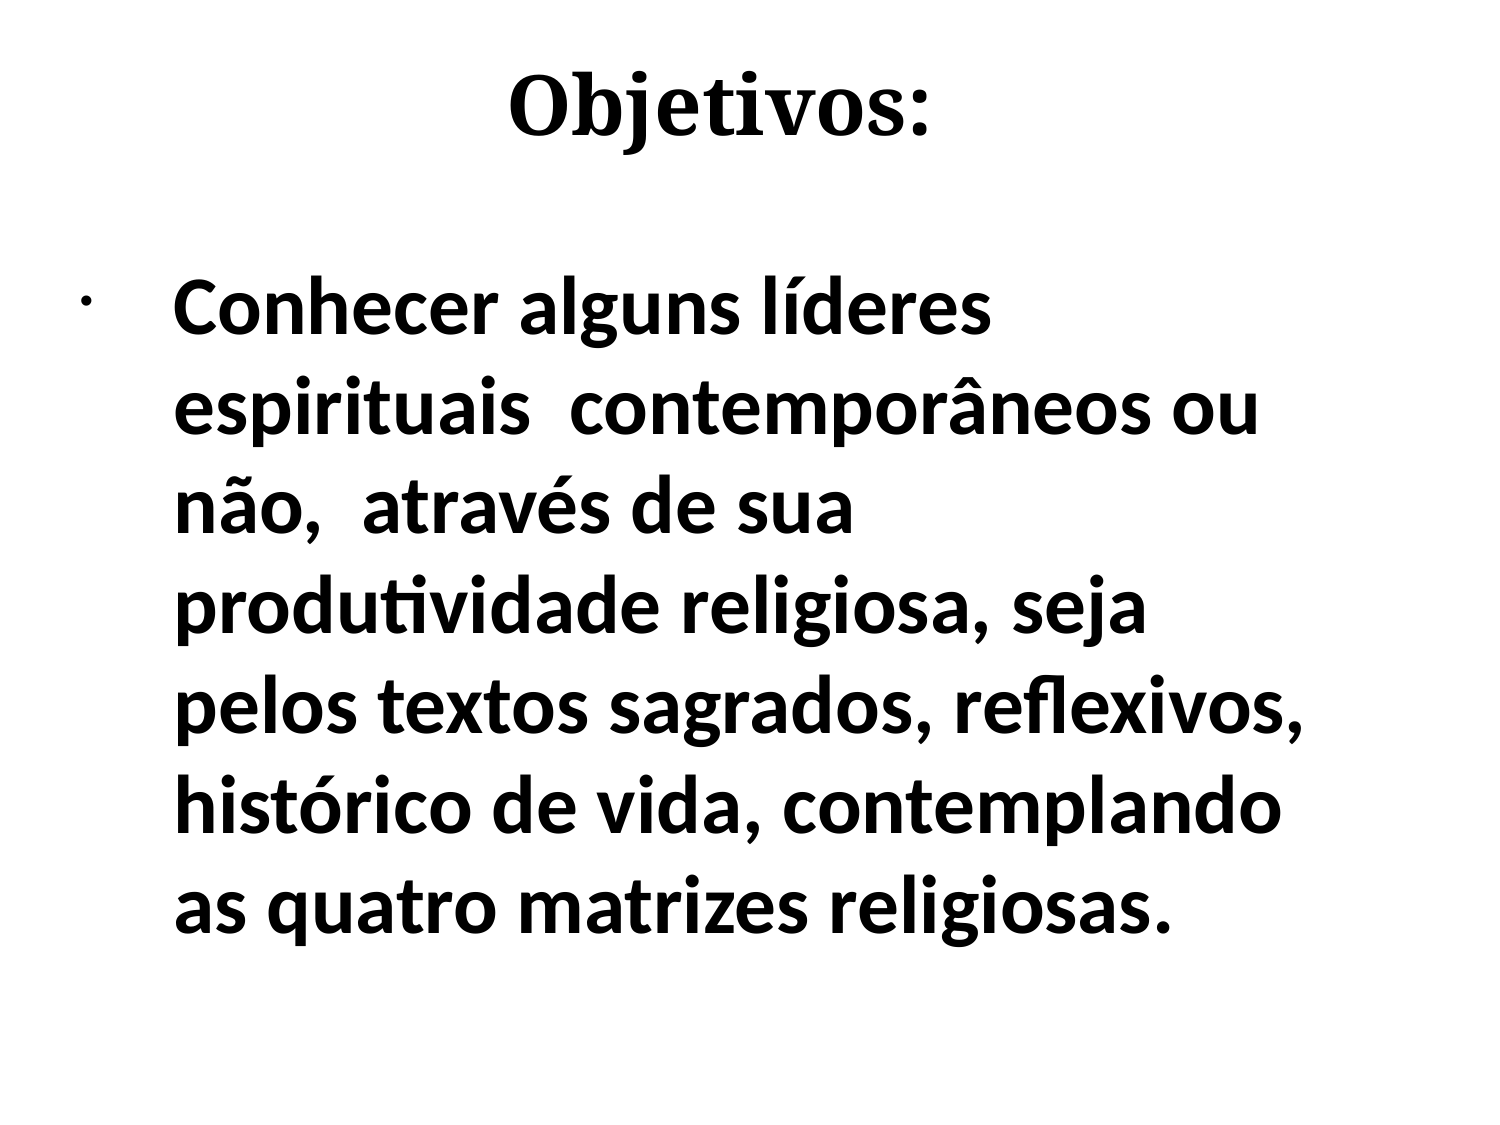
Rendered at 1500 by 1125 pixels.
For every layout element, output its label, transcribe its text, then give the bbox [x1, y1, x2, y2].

list Conhecer alguns líderes espirituais contemporâneos ou não, através de sua produtividade religiosa, seja pelos textos sagrados, reflexivos, histórico de vida, contemplando as quatro matrizes religiosas. [64, 243, 1365, 1014]
title Objetivos: [75, 44, 1365, 236]
